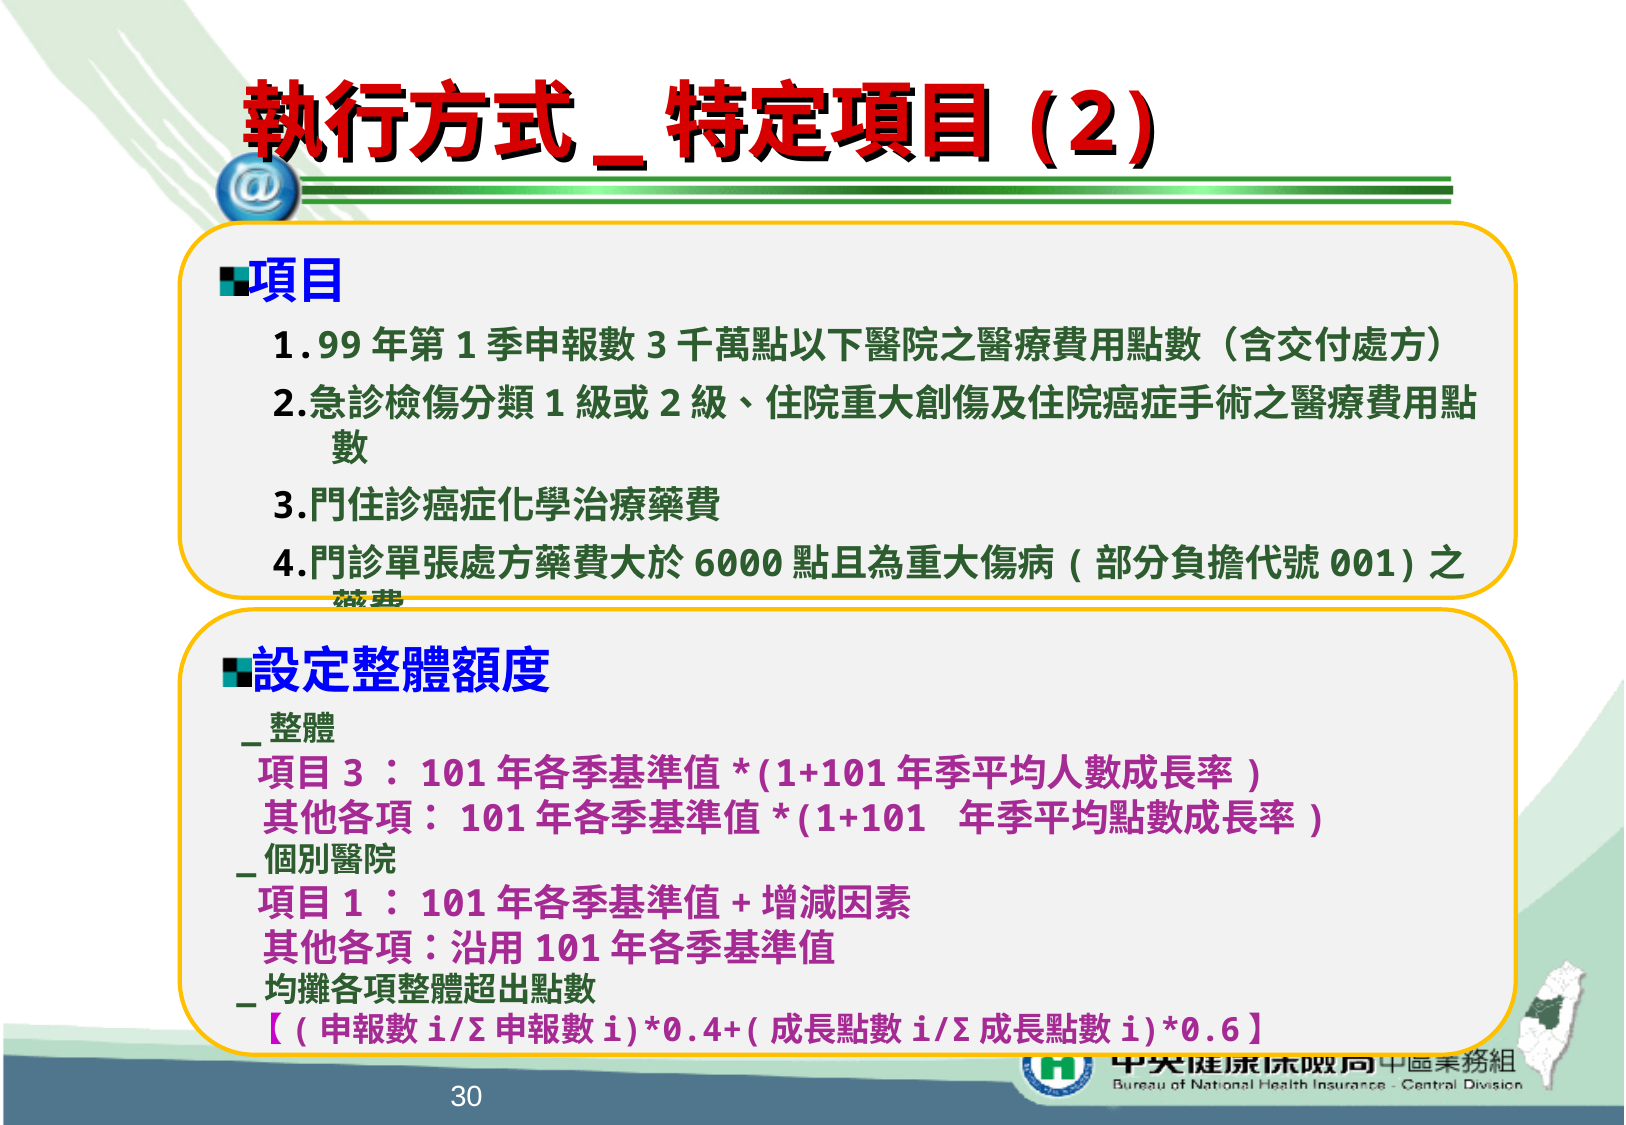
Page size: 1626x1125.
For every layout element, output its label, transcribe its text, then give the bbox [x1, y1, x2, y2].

text_box 項目 99年第1季申報數3千萬點以下醫院之醫療費用點數（含交付處方） 急診檢傷分類1級或2級、住院重大創傷及住院癌症手術之醫療費用點數 門住診癌症化學治療藥費 門診單張處方藥費大於6000點且為重大傷病(部分負擔代號001)之藥費 (含交付處方) [179, 222, 1516, 598]
text_box [435, 1065, 815, 1125]
text_box 設定整體額度 _整體 項目3：101年各季基準值*(1+101年季平均人數成長率) 其他各項：101年各季基準值*(1+101 年季平均點數成長率) _個別醫院 項目1：101年各季基準值+增減因素 其他各項：沿用101年各季基準值 _均攤各項整體超出點數 【(申報數i/Σ申報數i)*0.4+(成長點數i/Σ成長點數i)*0.6】 [179, 609, 1516, 1055]
title 執行方式_特定項目(2) [3, 23, 1403, 211]
